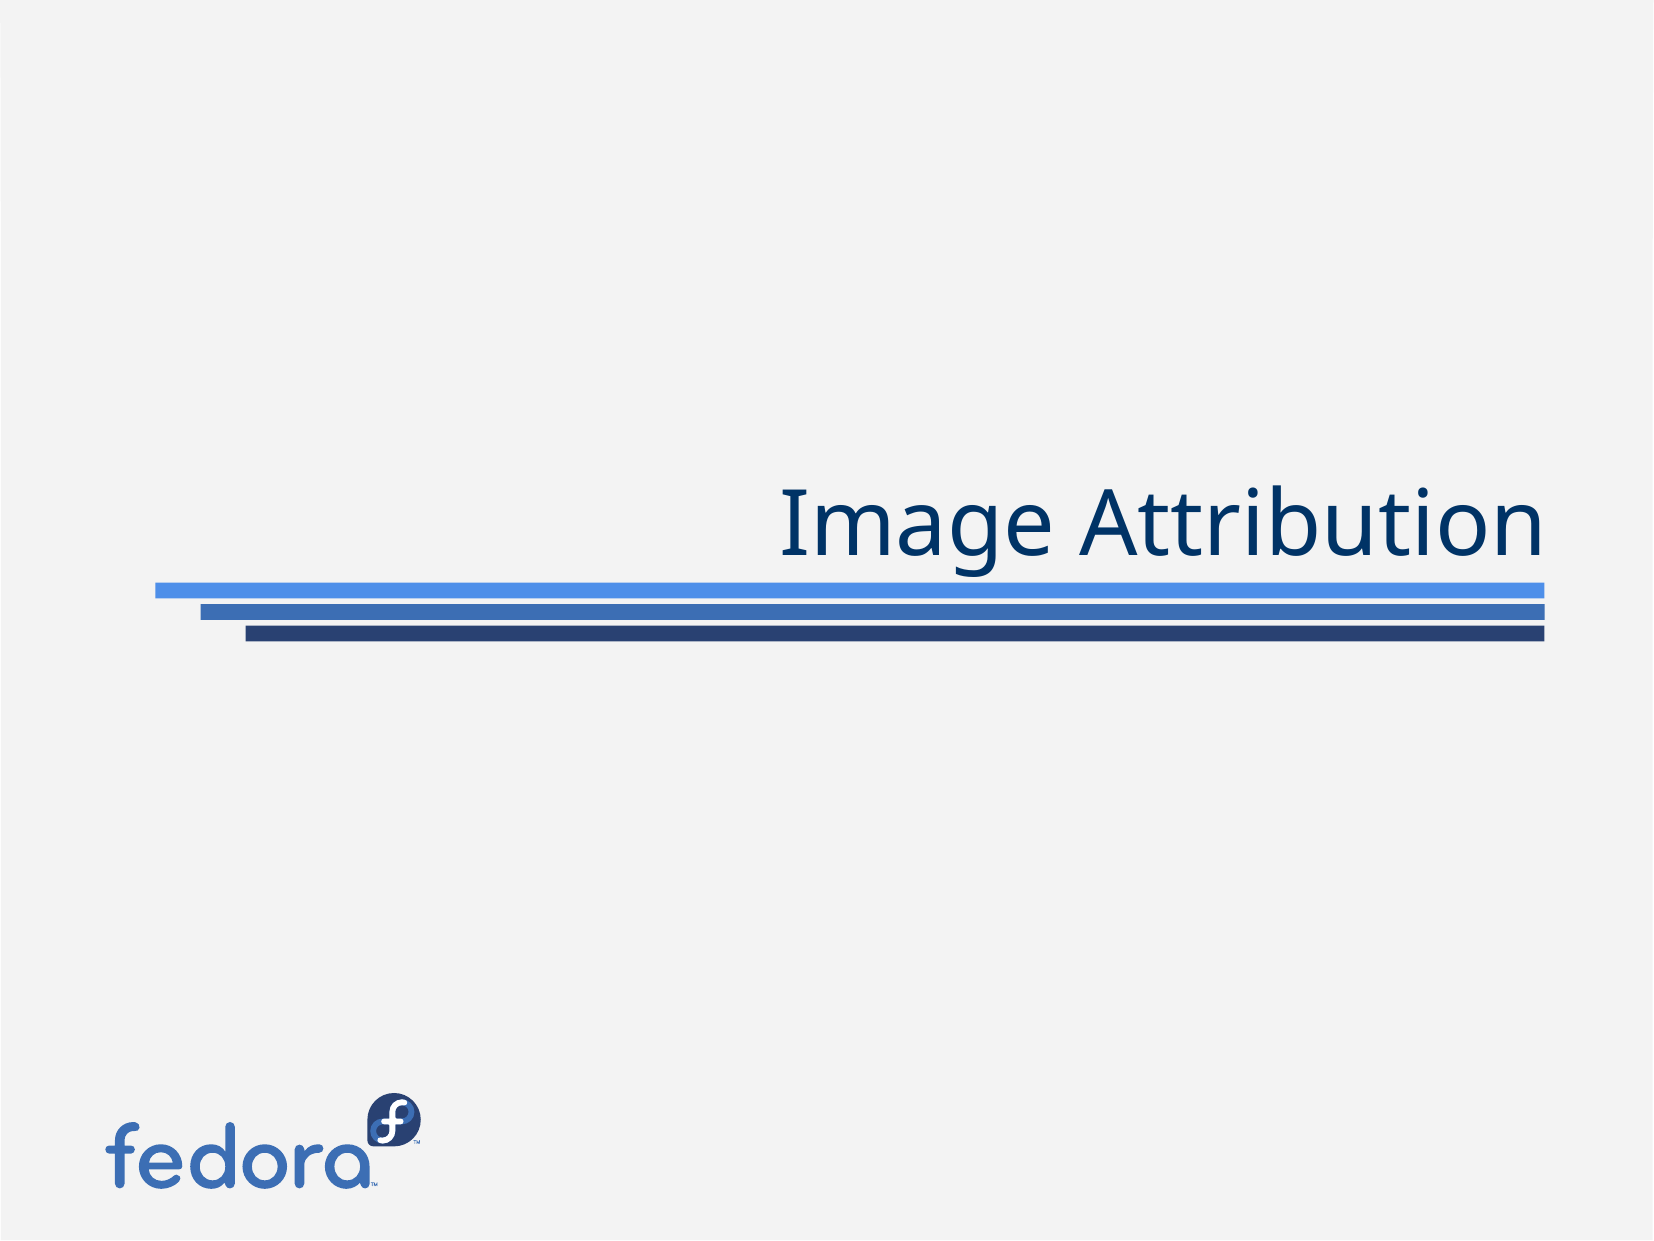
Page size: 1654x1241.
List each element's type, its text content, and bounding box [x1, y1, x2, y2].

title Image Attribution [60, 416, 1549, 624]
picture [60, 1048, 466, 1234]
